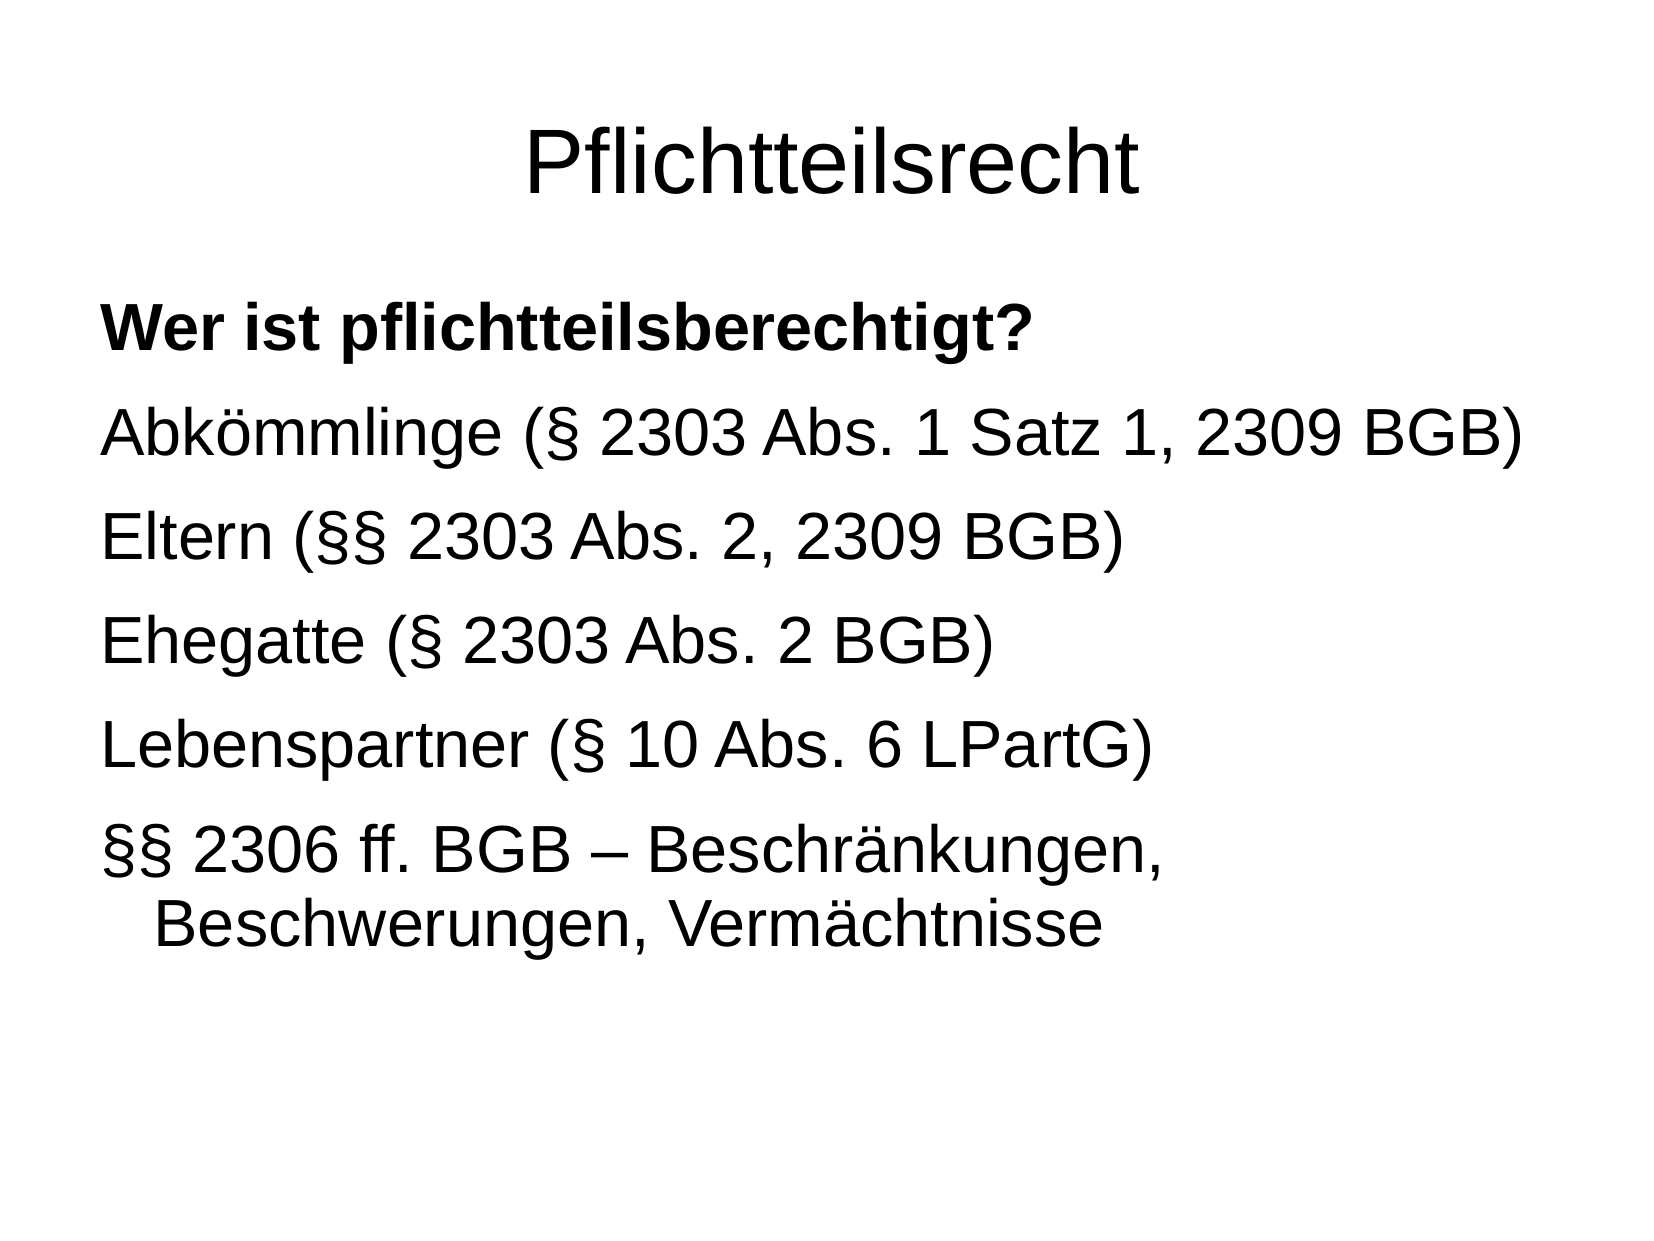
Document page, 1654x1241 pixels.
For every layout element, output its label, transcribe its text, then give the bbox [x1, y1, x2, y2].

title Pflichtteilsrecht [88, 58, 1577, 266]
list Wer ist pflichtteilsberechtigt? Abkömmlinge (§ 2303 Abs. 1 Satz 1, 2309 BGB) Eltern (§§ 2303 Abs. 2, 2309 BGB) Ehegatte (§ 2303 Abs. 2 BGB) Lebenspartner (§ 10 Abs. 6 LPartG) §§ 2306 ff. BGB – Beschränkungen, Beschwerungen, Vermächtnisse [82, 290, 1571, 1141]
